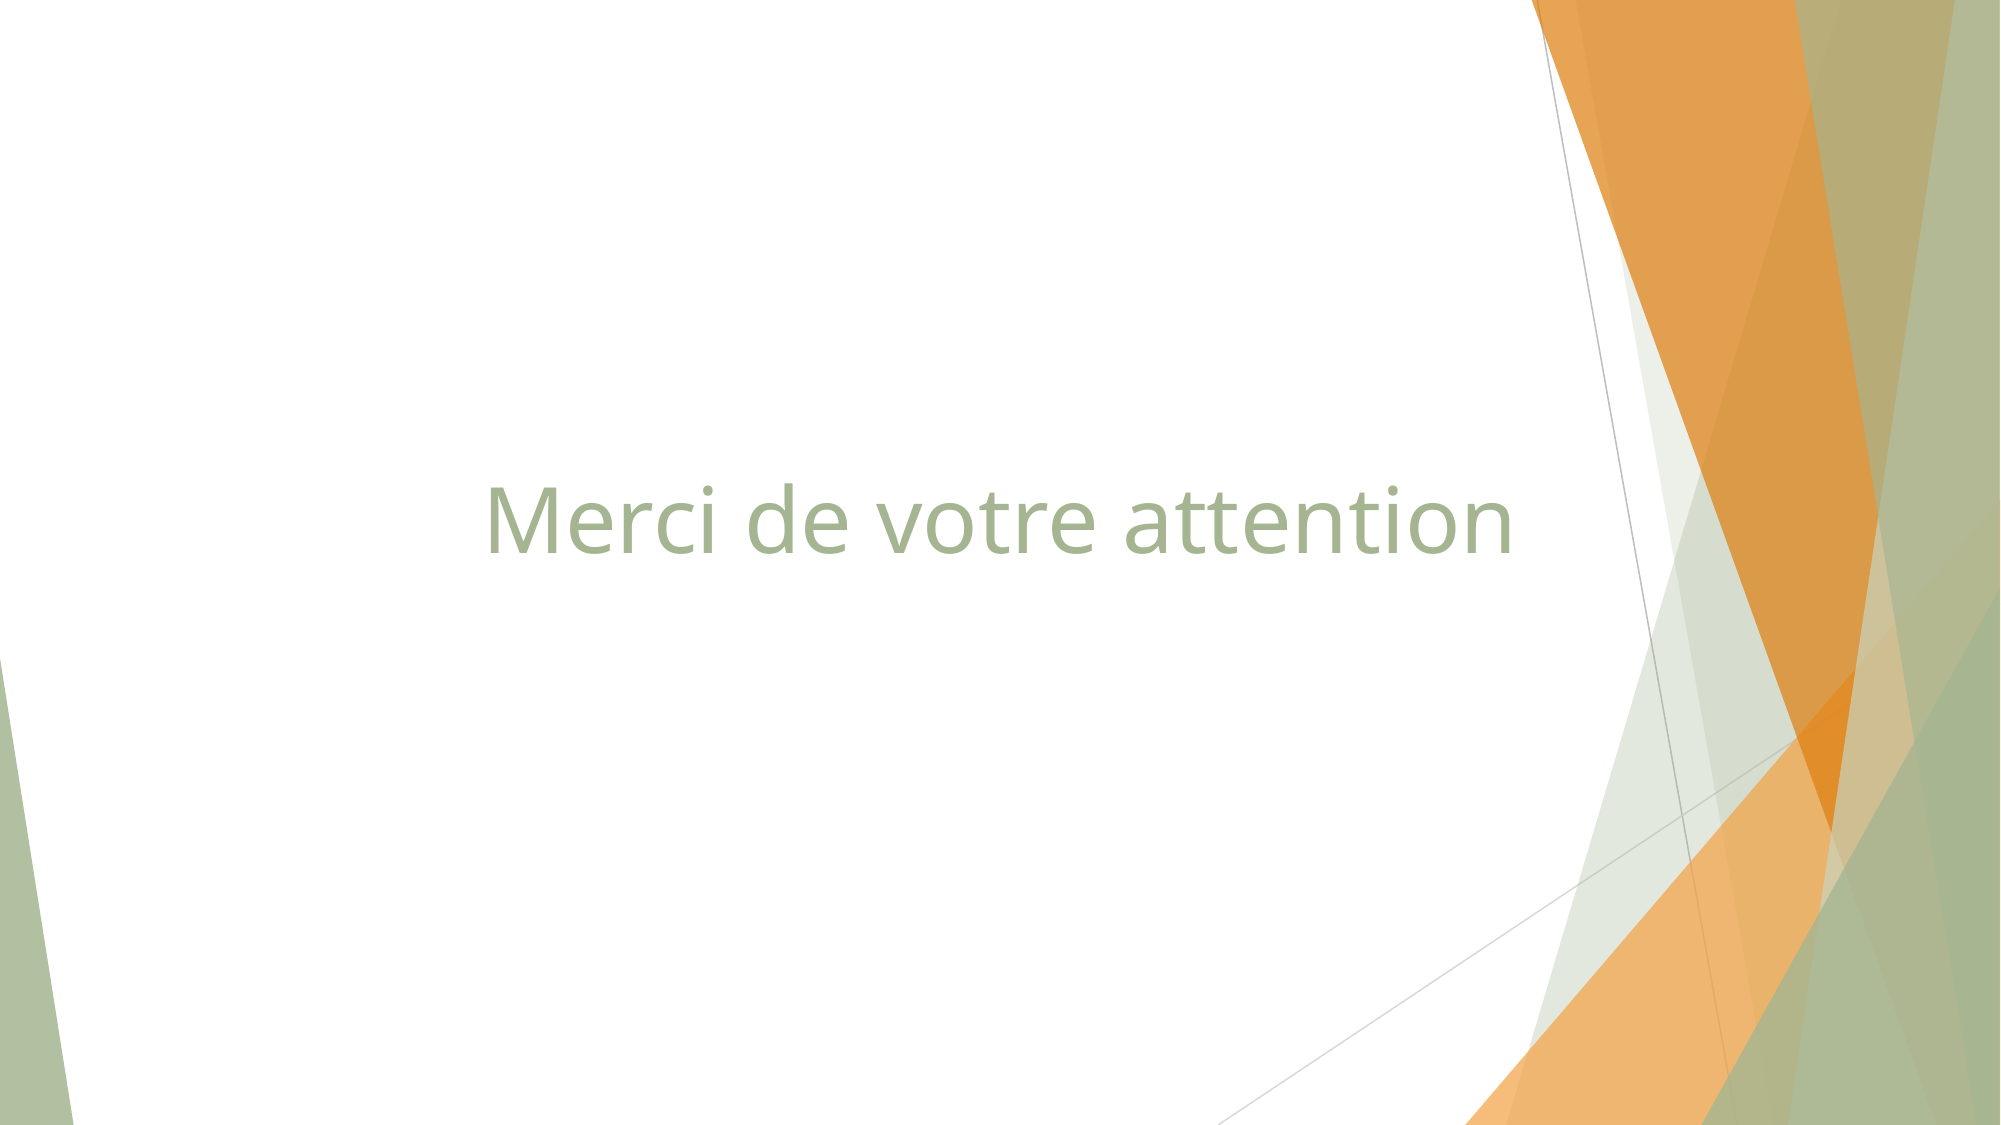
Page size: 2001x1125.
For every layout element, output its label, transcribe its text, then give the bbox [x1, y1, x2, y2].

title Merci de votre attention [294, 454, 1706, 671]
